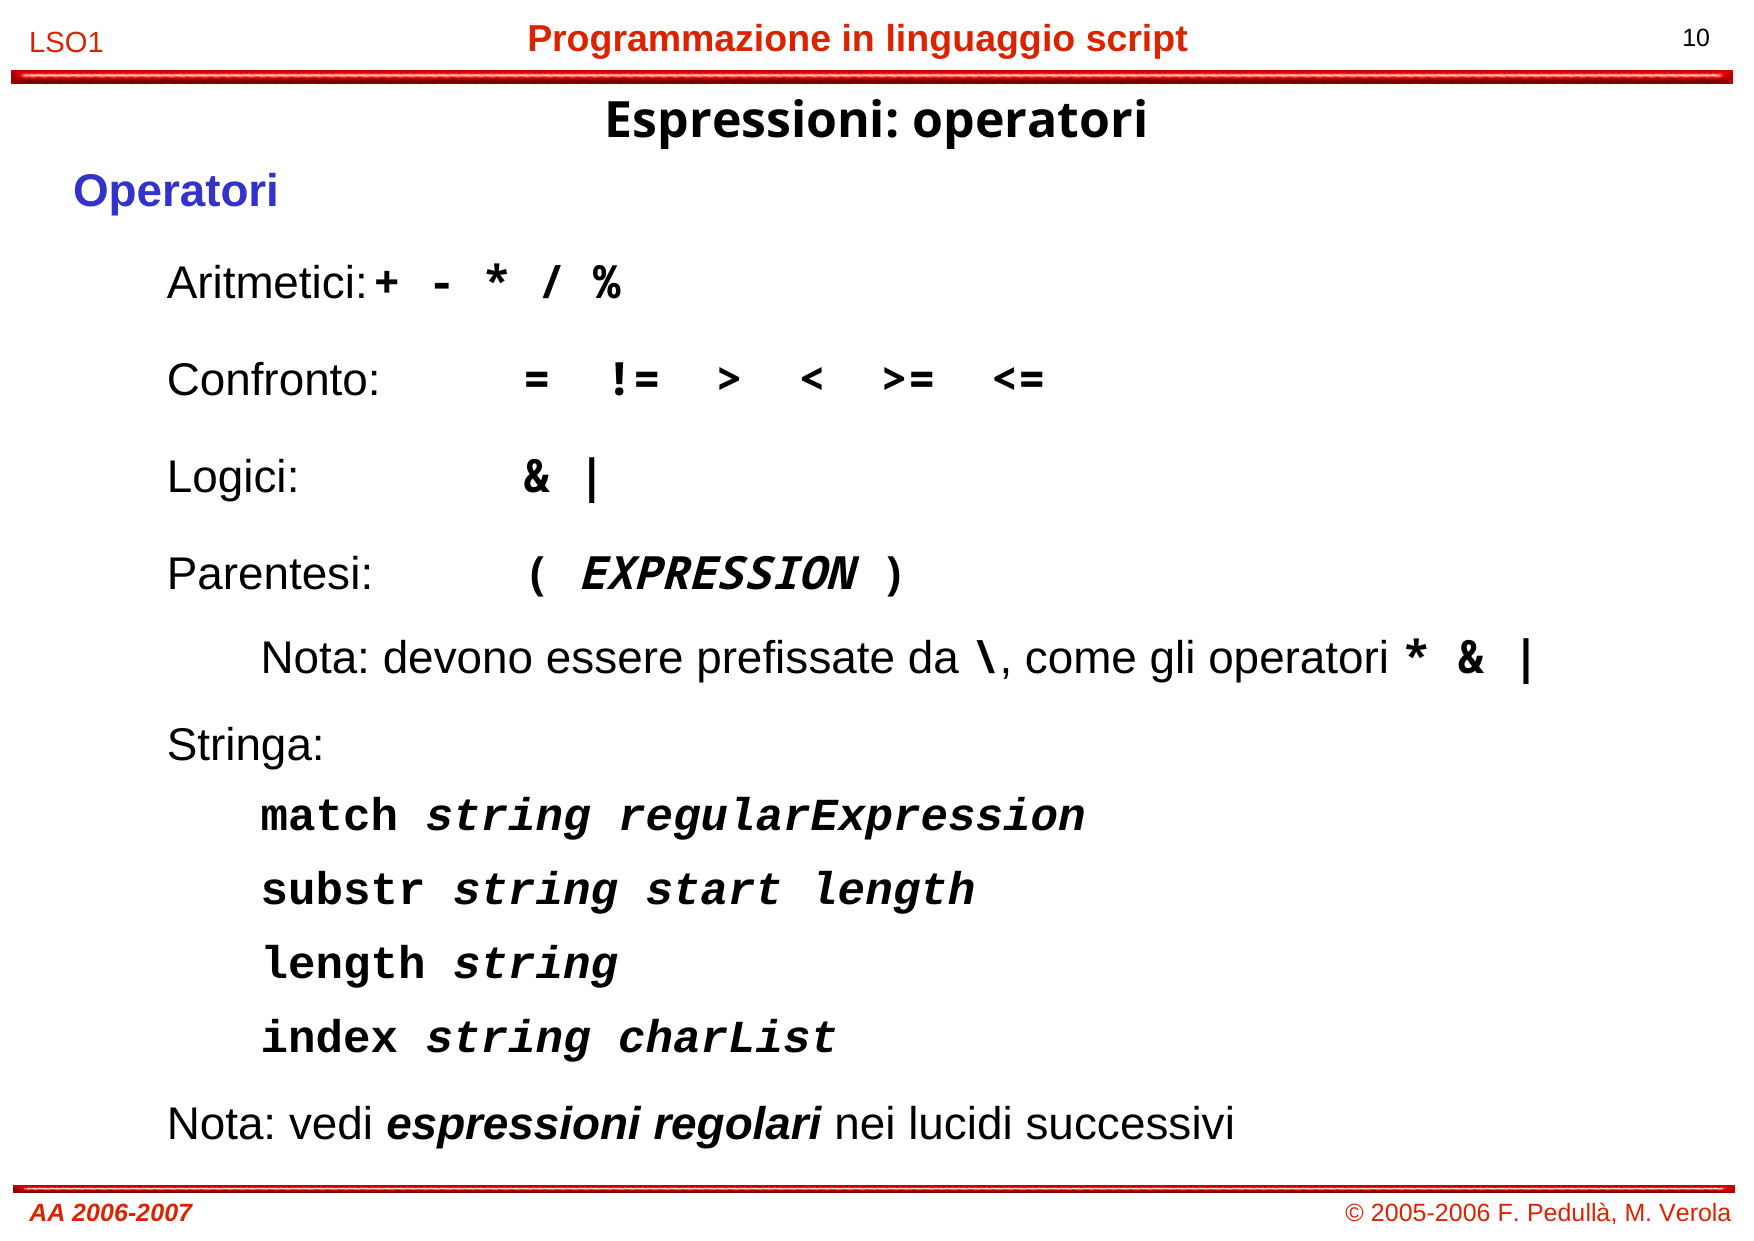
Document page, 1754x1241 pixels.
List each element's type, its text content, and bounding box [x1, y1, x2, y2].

list Operatori Aritmetici: + - * / % Confronto: = != > < >= <= Logici: & | Parentesi: ( EXPRESSION ) Nota: devono essere prefissate da \, come gli operatori * & | Stringa: match string regularExpression substr string start length length string index string charList Nota: vedi espressioni regolari nei lucidi successivi [58, 153, 1696, 1112]
picture [11, 70, 1733, 84]
picture [13, 1185, 1735, 1193]
title Espressioni: operatori [562, 72, 1192, 153]
